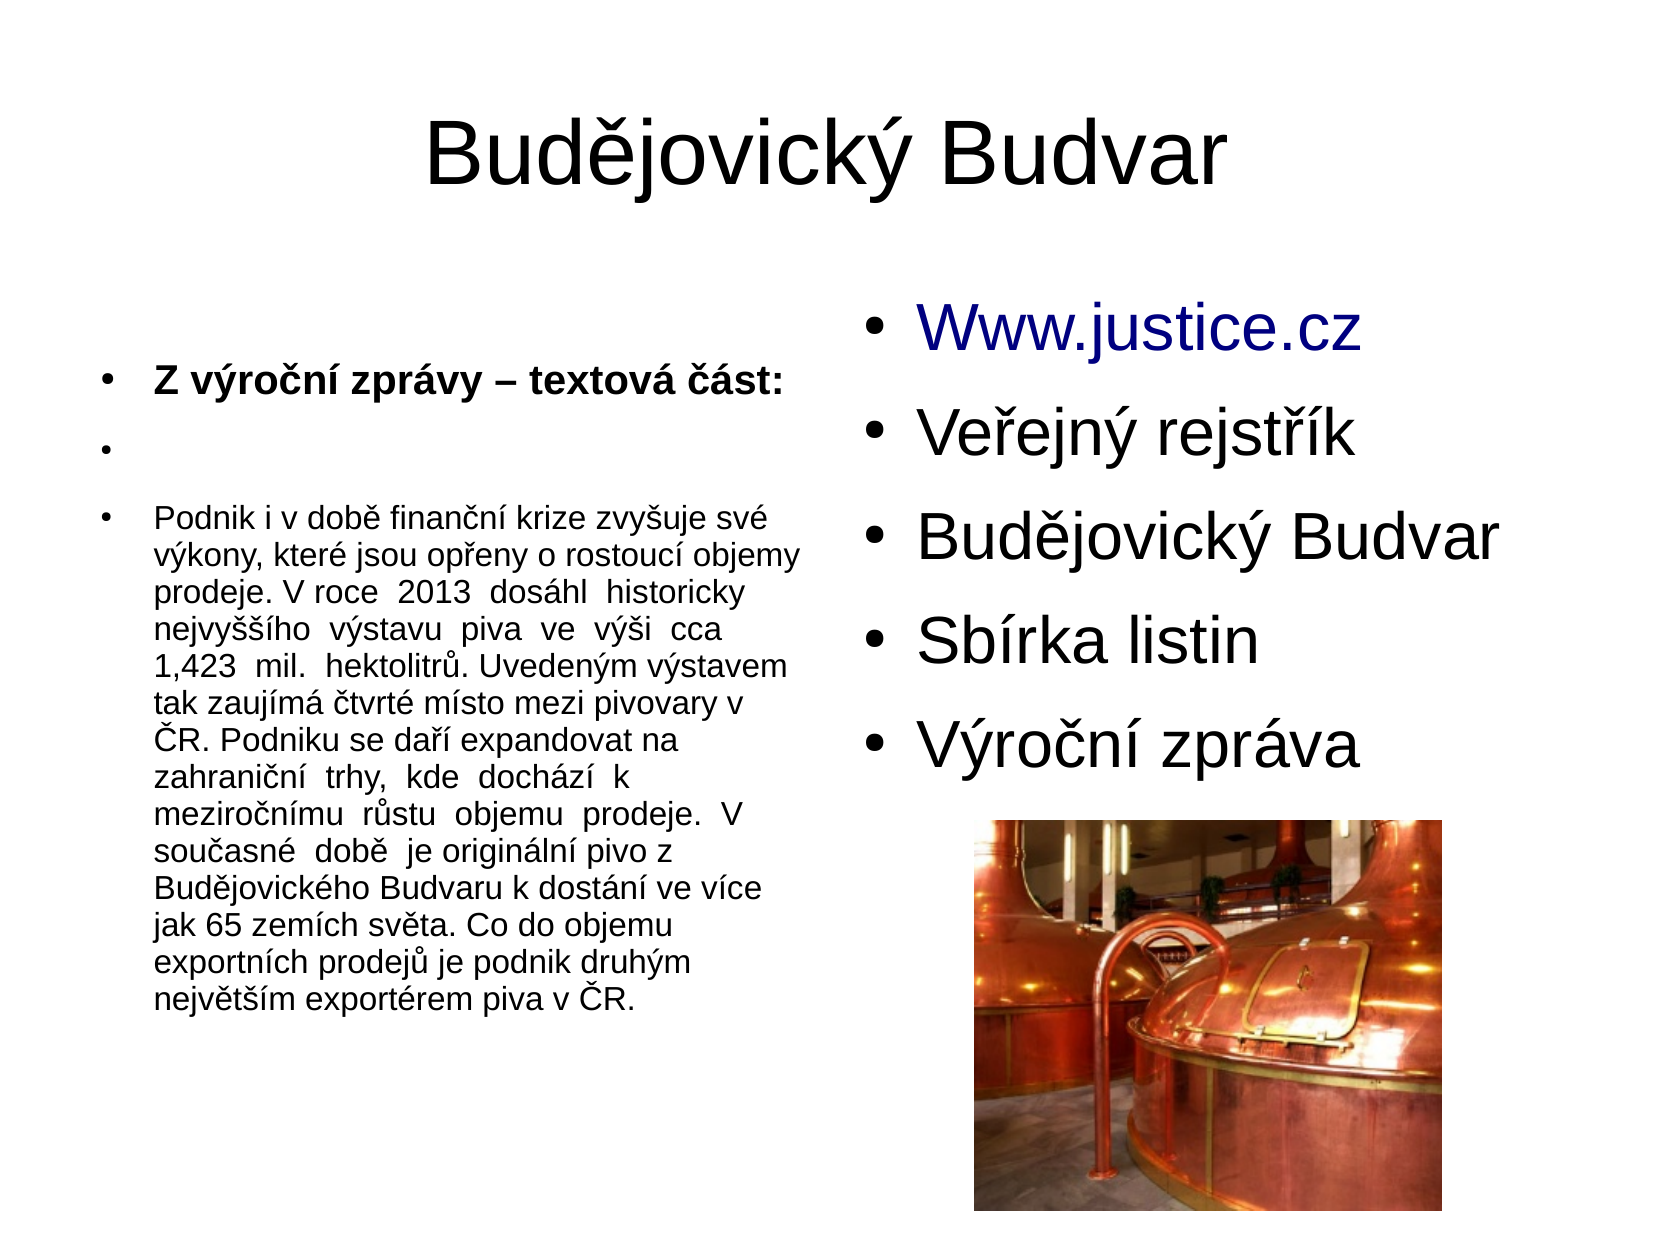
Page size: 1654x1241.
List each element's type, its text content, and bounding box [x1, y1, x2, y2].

list Z výroční zprávy – textová část: Podnik i v době finanční krize zvyšuje své výkony, které jsou opřeny o rostoucí objemy prodeje. V roce 2013 dosáhl historicky nejvyššího výstavu piva ve výši cca 1,423 mil. hektolitrů. Uvedeným výstavem tak zaujímá čtvrté místo mezi pivovary v ČR. Podniku se daří expandovat na zahraniční trhy, kde dochází k meziročnímu růstu objemu prodeje. V současné době je originální pivo z Budějovického Budvaru k dostání ve více jak 65 zemích světa. Co do objemu exportních prodejů je podnik druhým největším exportérem piva v ČR. [82, 290, 809, 1109]
title Budějovický Budvar [82, 49, 1571, 257]
list Www.justice.cz Veřejný rejstřík Budějovický Budvar Sbírka listin Výroční zpráva [845, 290, 1572, 783]
picture [974, 820, 1442, 1211]
